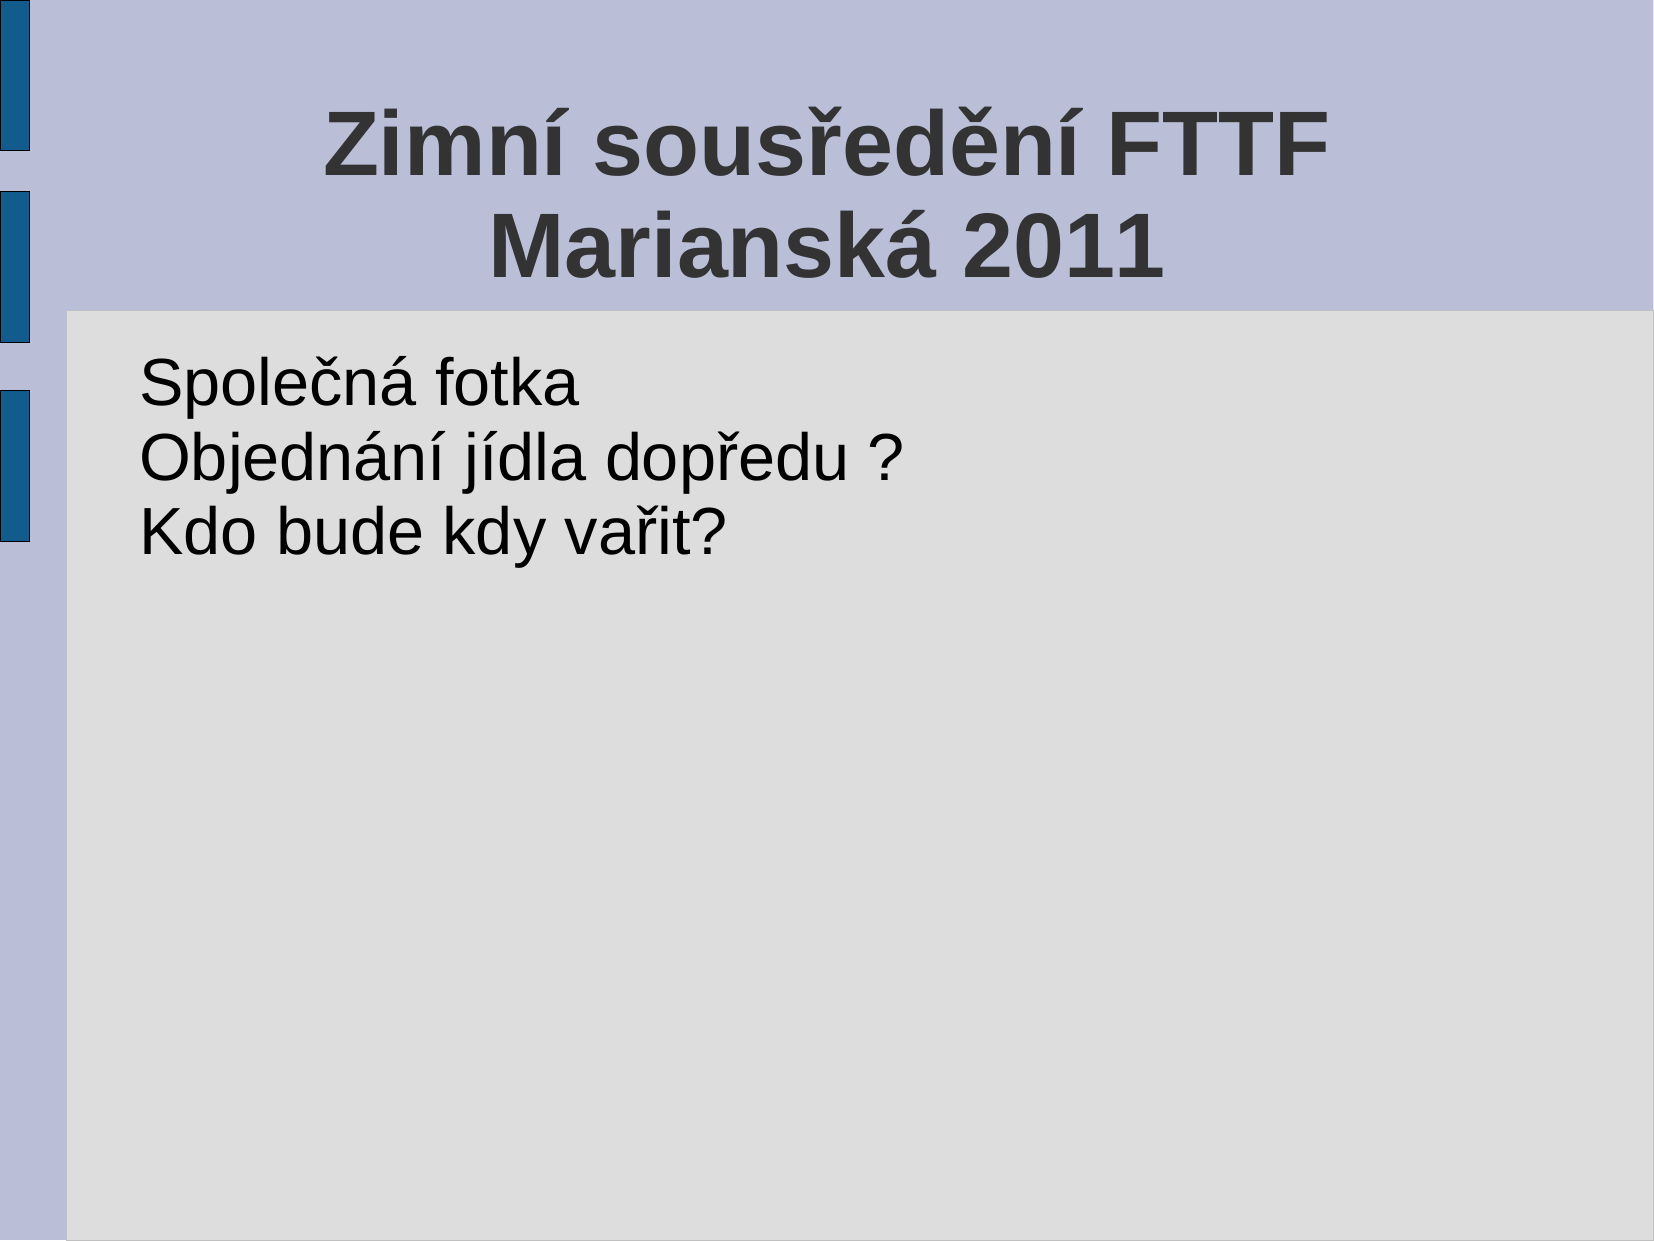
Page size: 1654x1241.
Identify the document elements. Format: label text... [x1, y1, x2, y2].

title Zimní sousředění FTTF Marianská 2011 [121, 91, 1534, 299]
list Společná fotka Objednání jídla dopředu ? Kdo bude kdy vařit? [121, 344, 1534, 1112]
